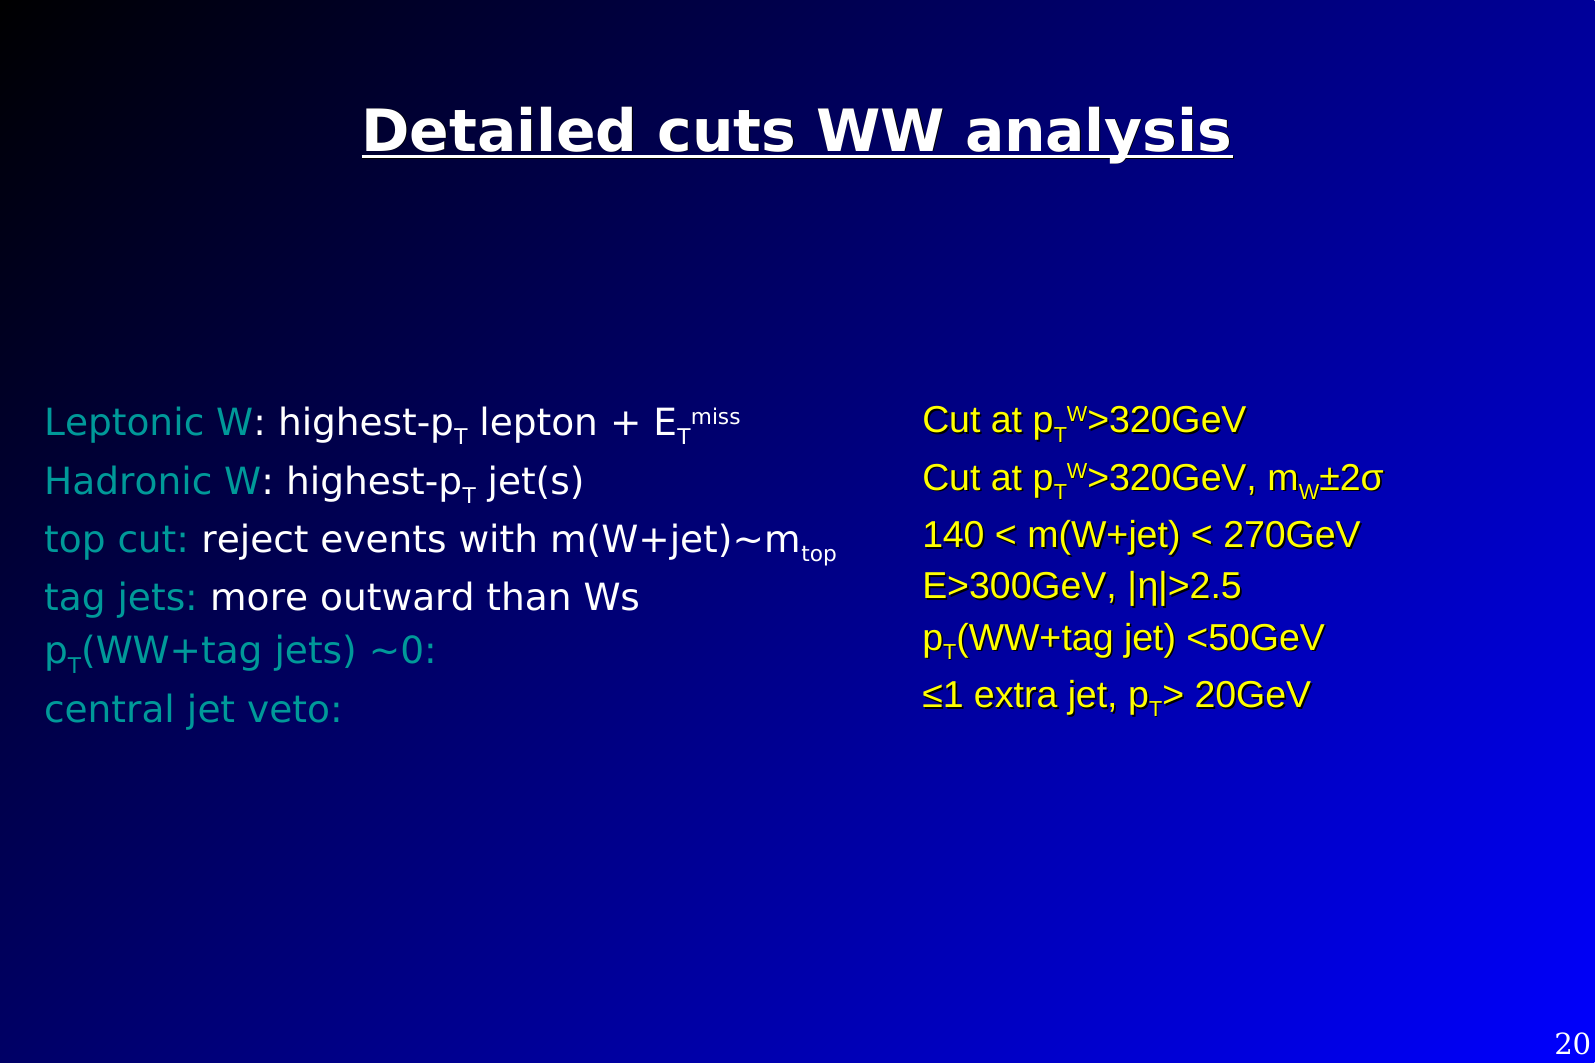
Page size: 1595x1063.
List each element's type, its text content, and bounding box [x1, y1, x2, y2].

title Detailed cuts WW analysis [79, 42, 1515, 220]
text_box Cut at pTW>320GeV Cut at pTW>320GeV, mW±2σ 140 < m(W+jet) < 270GeV E>300GeV, |η|>2.5 pT(WW+tag jet) <50GeV ≤1 extra jet, pT> 20GeV [907, 391, 1552, 760]
list Leptonic W: highest-pT lepton + ETmiss Hadronic W: highest-pT jet(s) top cut: reject events with m(W+jet)~mtop tag jets: more outward than Ws pT(WW+tag jets) ~0: central jet veto: [29, 393, 945, 839]
